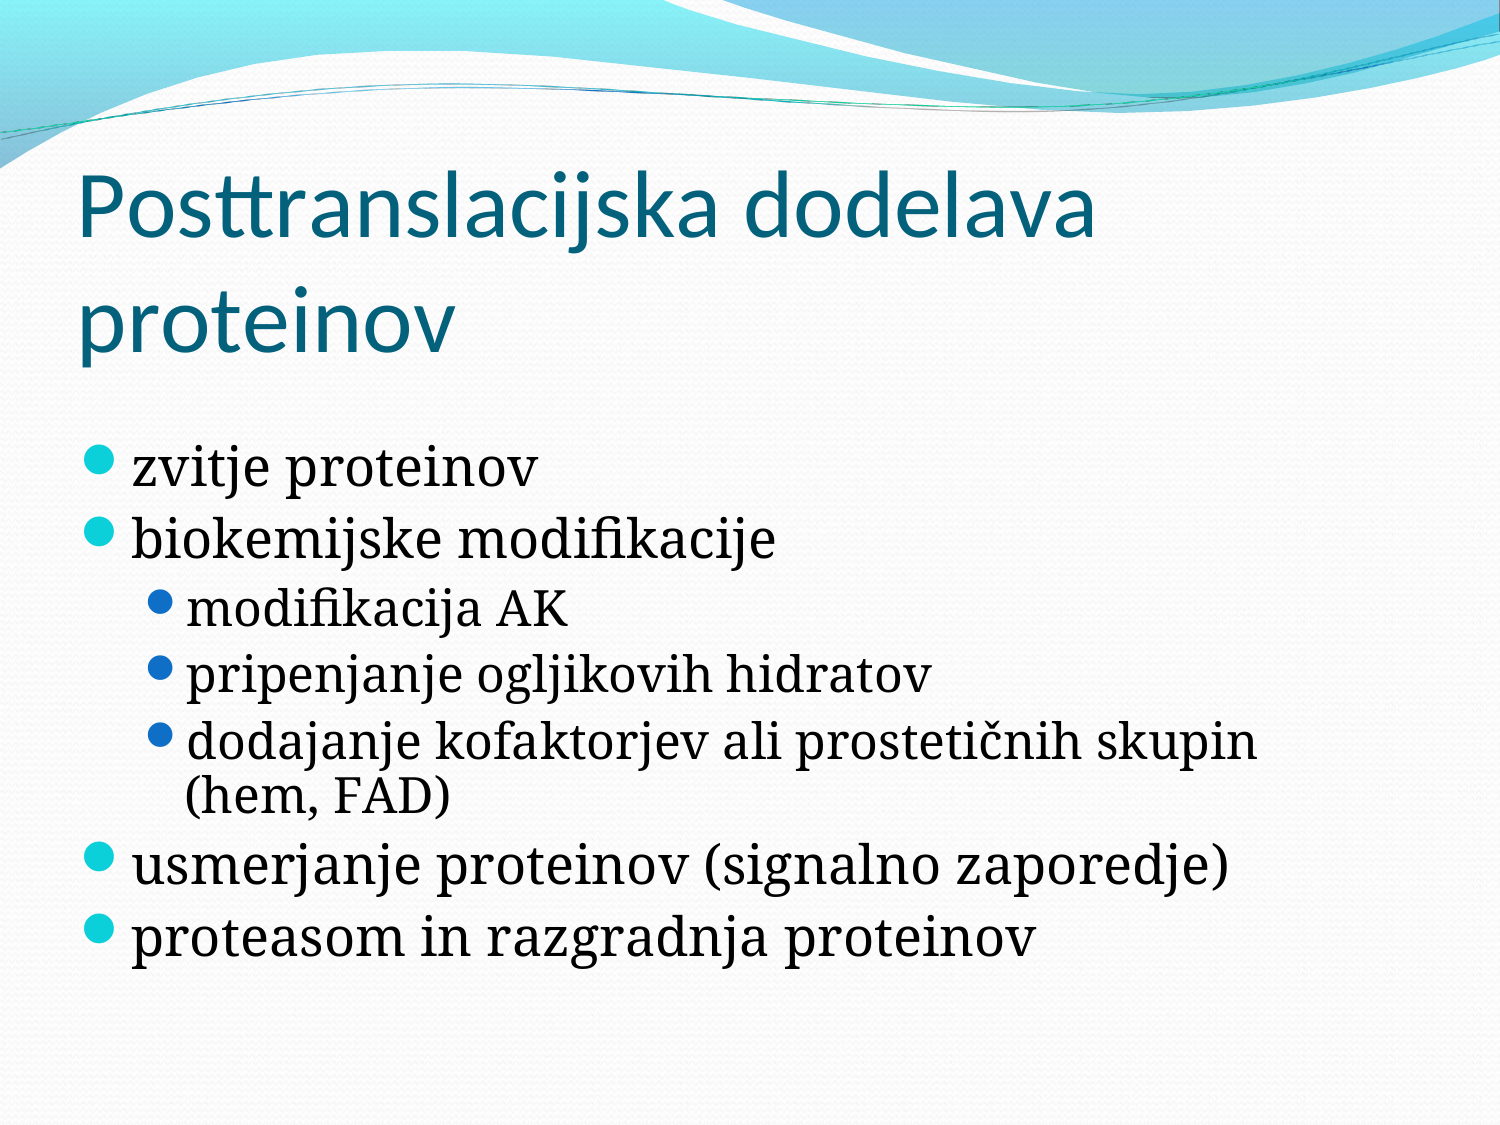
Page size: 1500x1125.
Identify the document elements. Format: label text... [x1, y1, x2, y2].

picture [0, 0, 1500, 1125]
list zvitje proteinov biokemijske modifikacije modifikacija AK pripenjanje ogljikovih hidratov dodajanje kofaktorjev ali prostetičnih skupin (hem, FAD) usmerjanje proteinov (signalno zaporedje) proteasom in razgradnja proteinov [64, 432, 1415, 994]
title Posttranslacijska dodelava proteinov [76, 134, 1427, 373]
